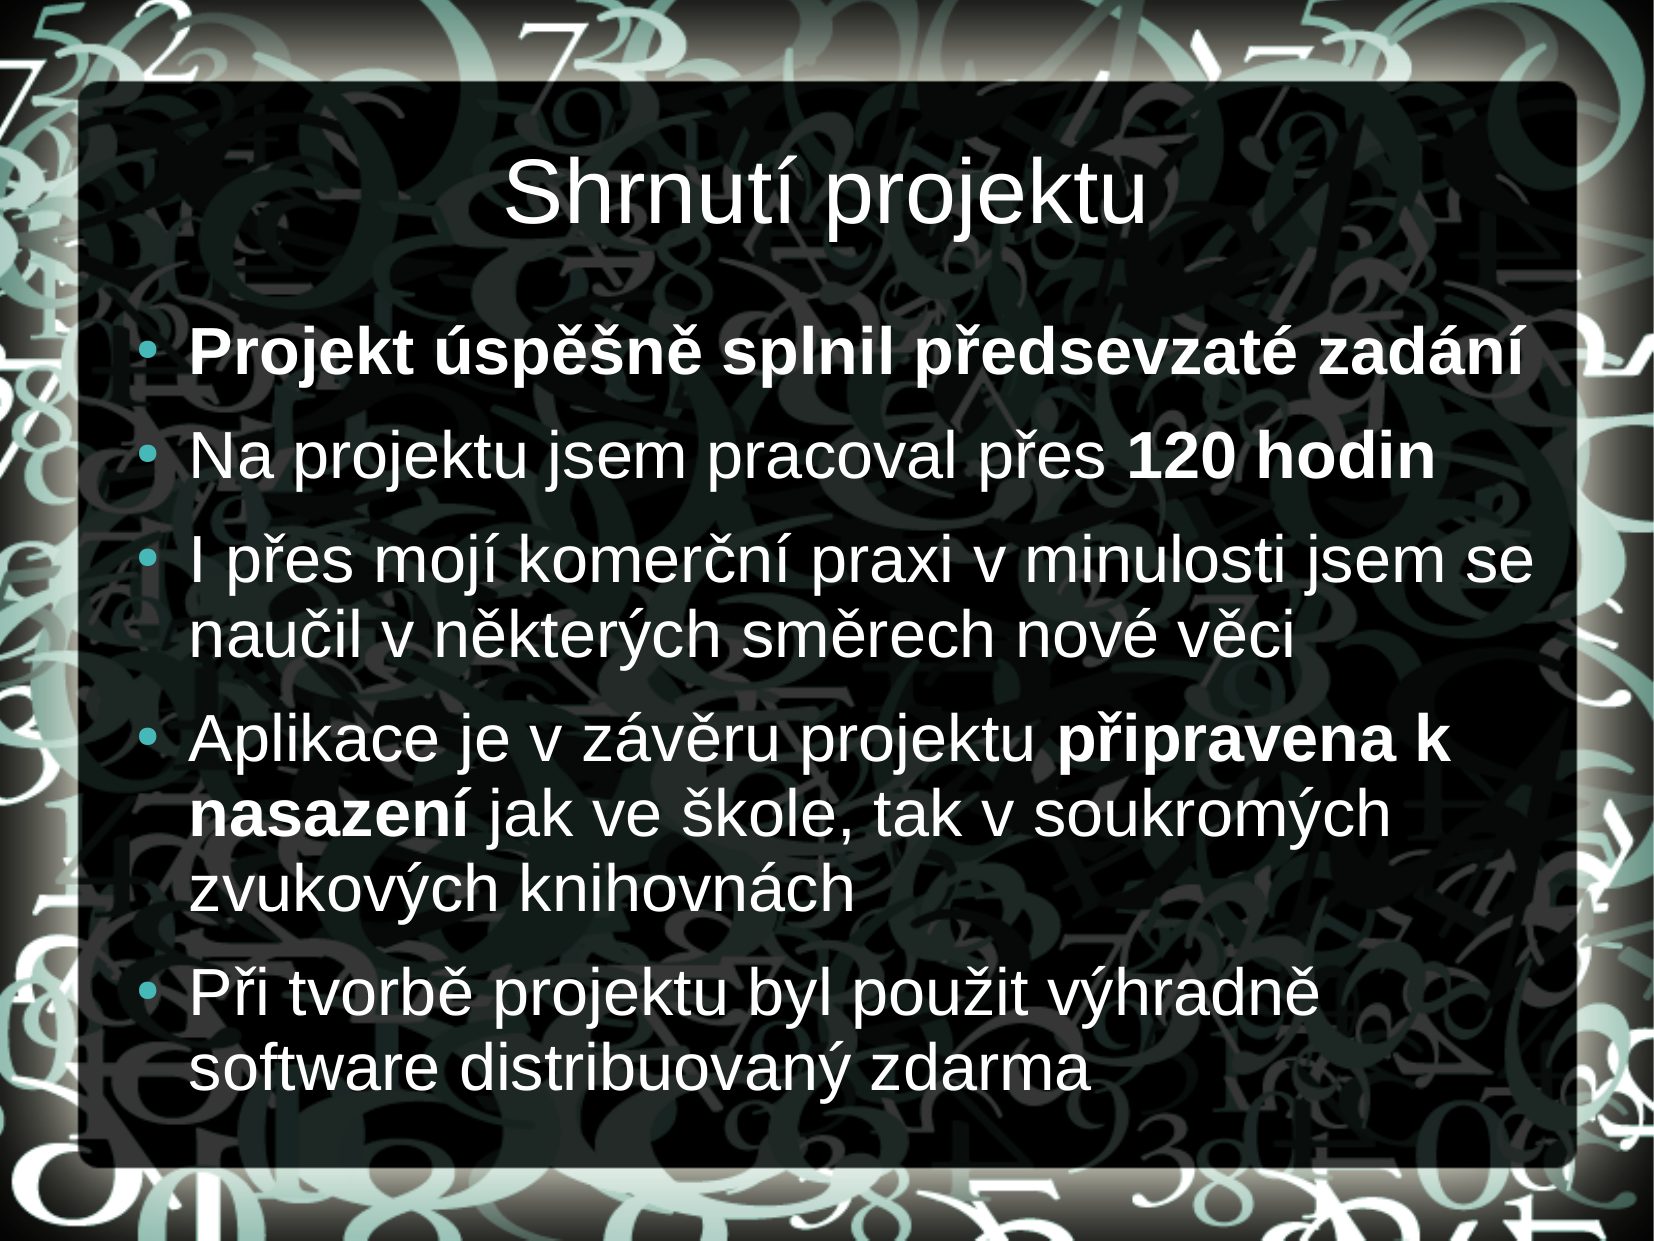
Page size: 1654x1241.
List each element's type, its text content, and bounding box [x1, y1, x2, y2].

picture [0, 0, 1654, 1241]
title Shrnutí projektu [82, 88, 1571, 296]
list Projekt úspěšně splnil předsevzaté zadání Na projektu jsem pracoval přes 120 hodin I přes mojí komerční praxi v minulosti jsem se naučil v některých směrech nové věci Aplikace je v závěru projektu připravena k nasazení jak ve škole, tak v soukromých zvukových knihovnách Při tvorbě projektu byl použit výhradně software distribuovaný zdarma [118, 313, 1542, 1123]
